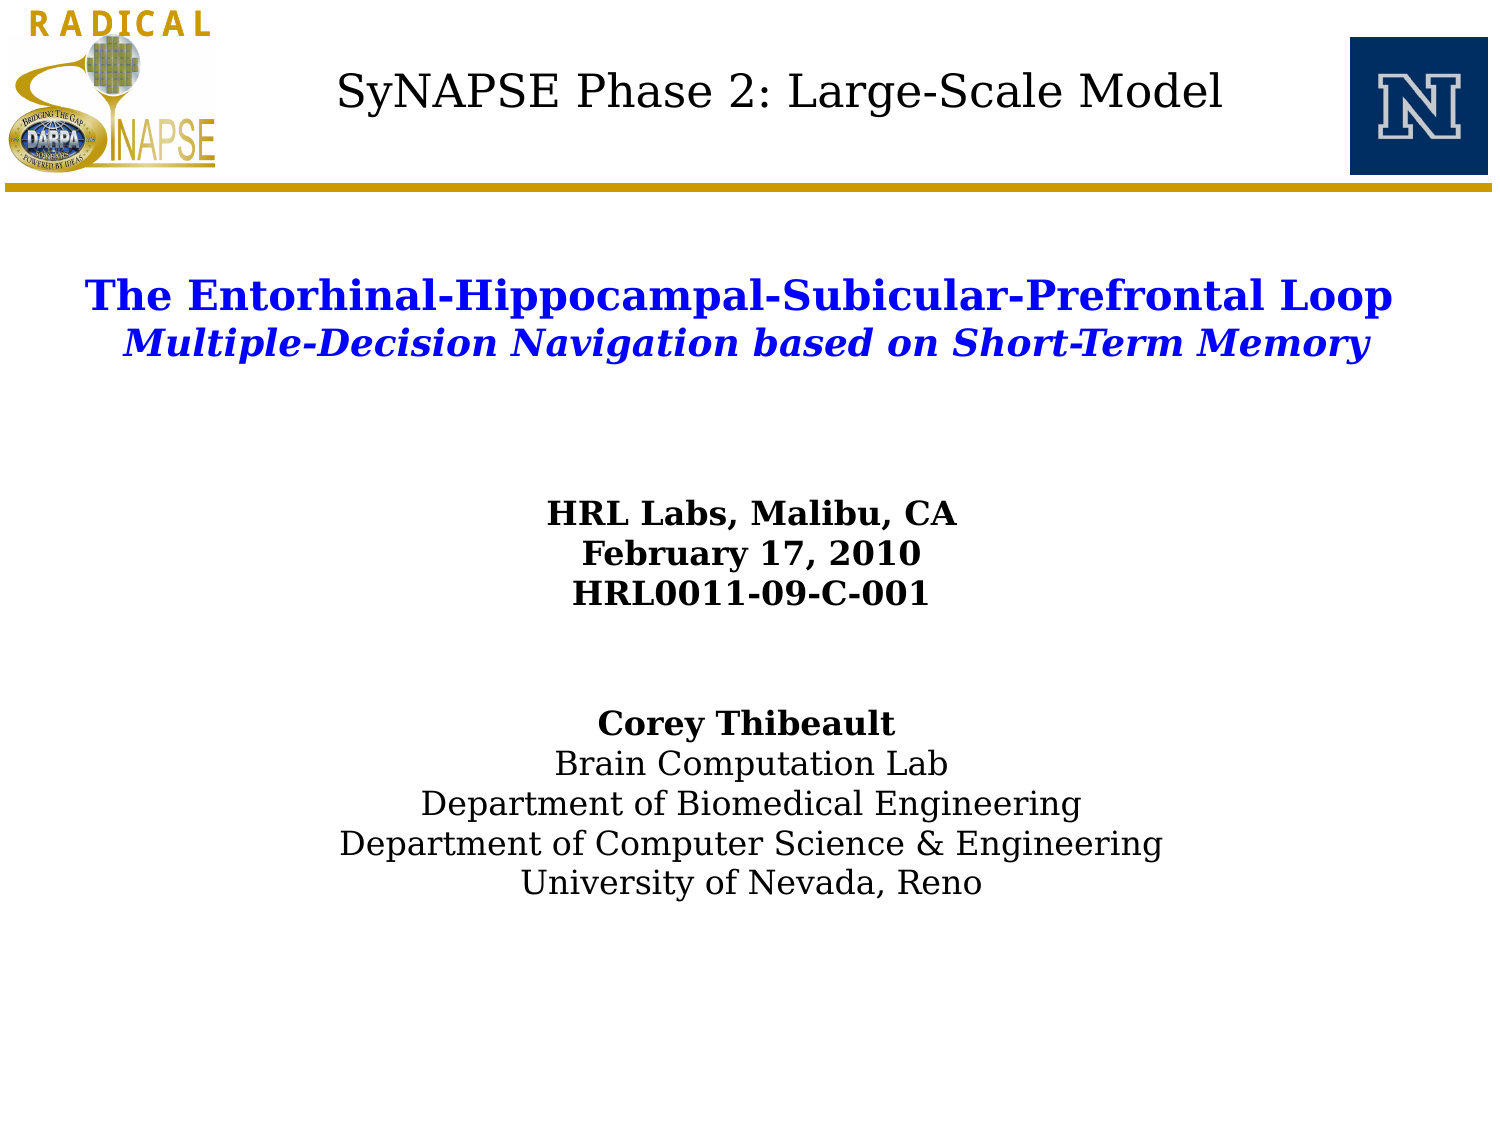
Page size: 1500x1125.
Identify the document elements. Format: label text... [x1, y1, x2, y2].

text_box HRL Labs, Malibu, CA February 17, 2010 HRL0011-09-C-001 [161, 484, 1342, 620]
text_box Corey Thibeault Brain Computation Lab Department of Biomedical Engineering Department of Computer Science & Engineering University of Nevada, Reno [151, 694, 1352, 950]
picture [1350, 37, 1488, 175]
text_box The Entorhinal-Hippocampal-Subicular-Prefrontal Loop Multiple-Decision Navigation based on Short-Term Memory [70, 261, 1424, 372]
text_box SyNAPSE Phase 2: Large-Scale Model [320, 54, 1239, 125]
